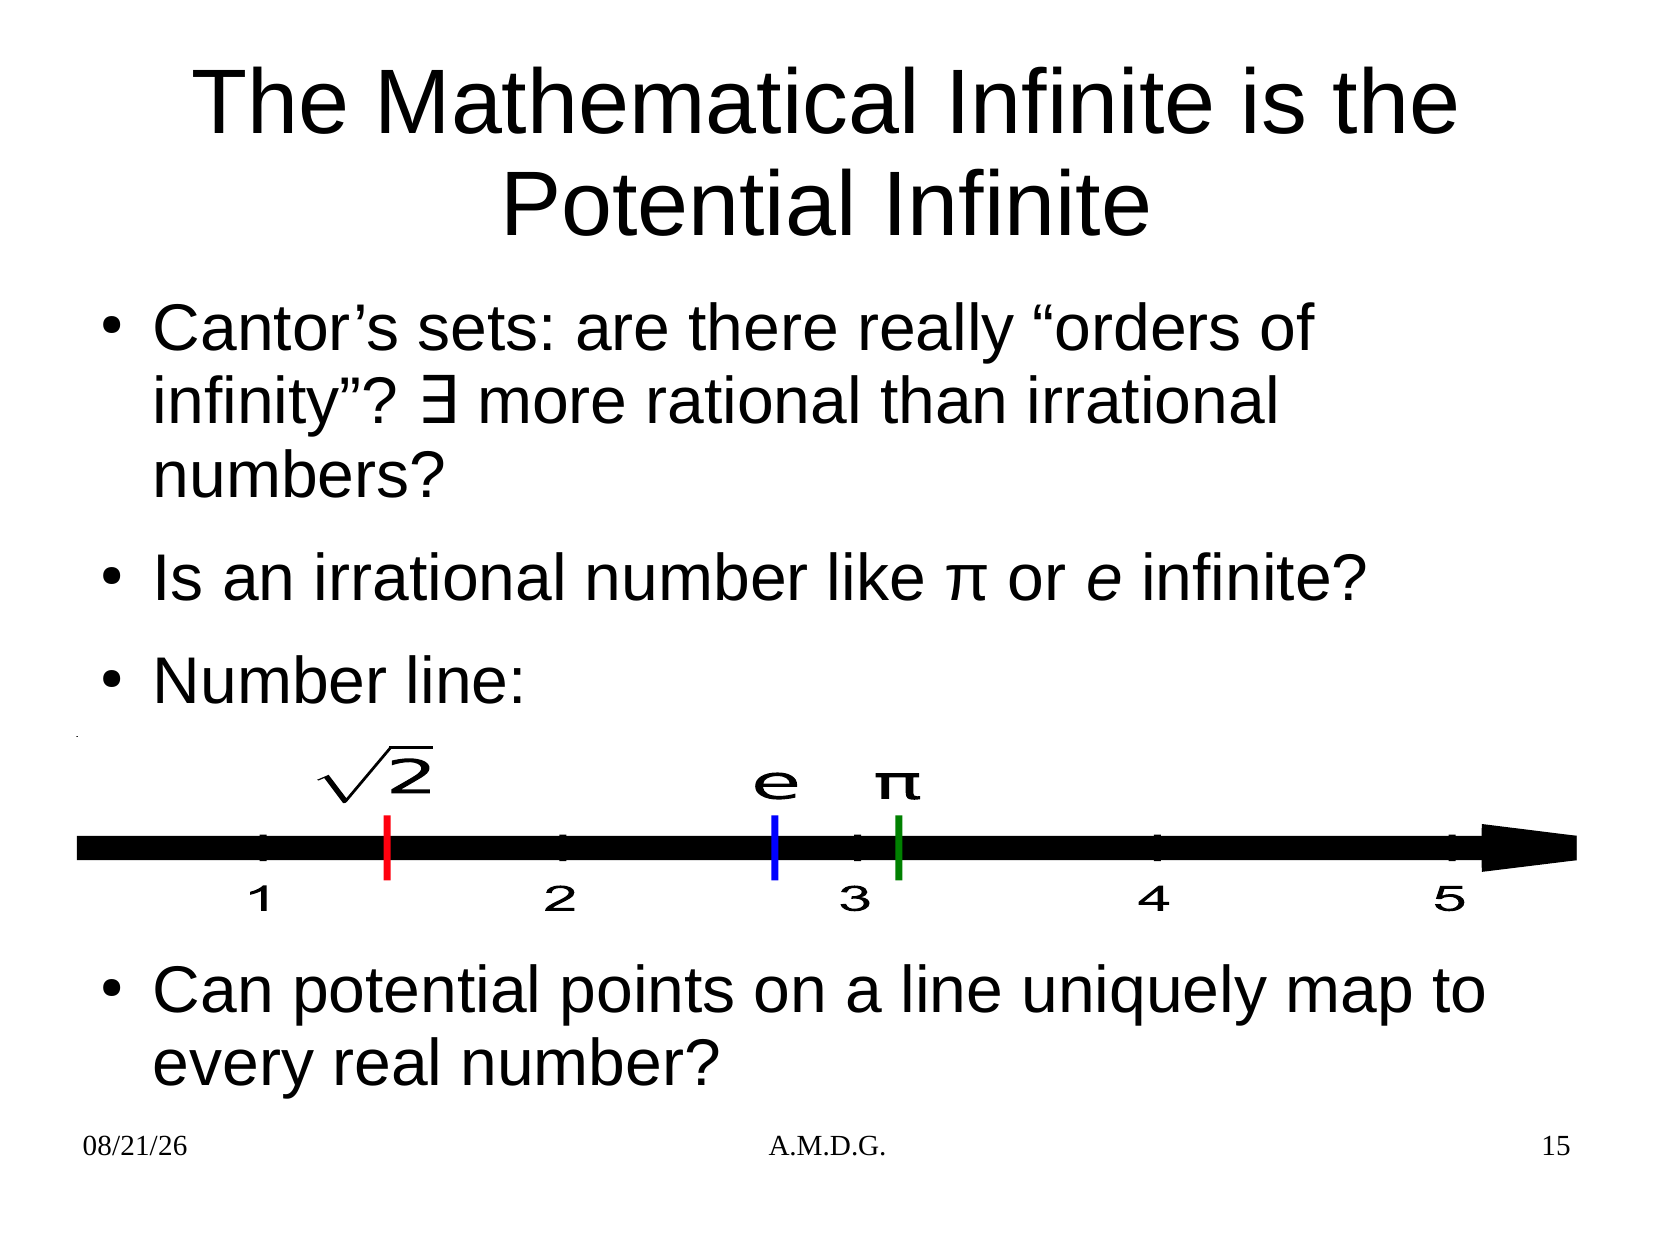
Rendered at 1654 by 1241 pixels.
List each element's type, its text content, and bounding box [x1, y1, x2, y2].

list Cantor’s sets: are there really “orders of infinity”? ∃ more rational than irrational numbers? Is an irrational number like π or e infinite? Number line: Can potential points on a line uniquely map to every real number? [82, 290, 1571, 736]
list Cantor’s sets: are there really “orders of infinity”? ∃ more rational than irrational numbers? Is an irrational number like π or e infinite? Number line: Can potential points on a line uniquely map to every real number? [82, 936, 1571, 1109]
picture [76, 736, 1577, 936]
title The Mathematical Infinite is the Potential Infinite [82, 49, 1571, 257]
